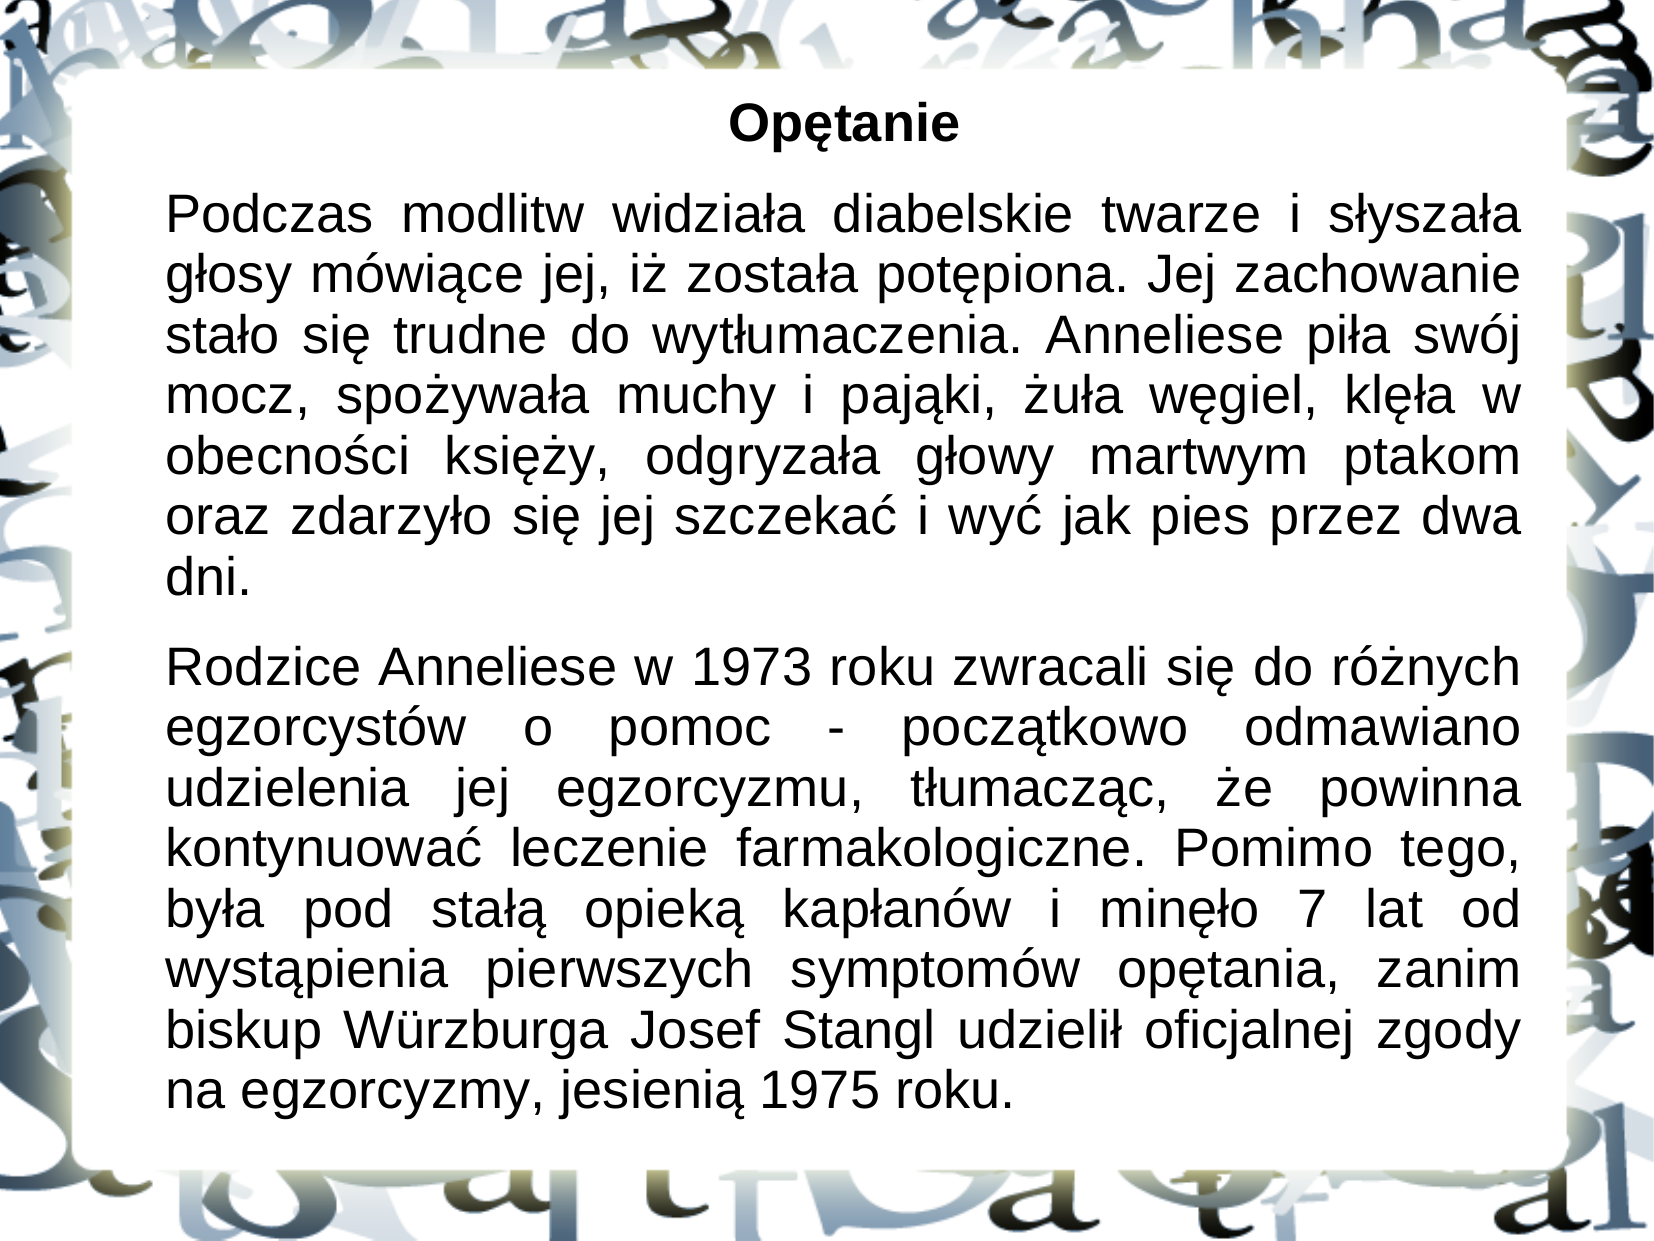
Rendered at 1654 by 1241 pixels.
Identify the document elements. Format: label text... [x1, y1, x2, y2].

list Opętanie Podczas modlitw widziała diabelskie twarze i słyszała głosy mówiące jej, iż została potępiona. Jej zachowanie stało się trudne do wytłumaczenia. Anneliese piła swój mocz, spożywała muchy i pająki, żuła węgiel, klęła w obecności księży, odgryzała głowy martwym ptakom oraz zdarzyło się jej szczekać i wyć jak pies przez dwa dni. Rodzice Anneliese w 1973 roku zwracali się do różnych egzorcystów o pomoc - początkowo odmawiano udzielenia jej egzorcyzmu, tłumacząc, że powinna kontynuować leczenie farmakologiczne. Pomimo tego, była pod stałą opieką kapłanów i minęło 7 lat od wystąpienia pierwszych symptomów opętania, zanim biskup Würzburga Josef Stangl udzielił oficjalnej zgody na egzorcyzmy, jesienią 1975 roku. [94, 92, 1524, 1123]
picture [0, 0, 1654, 1241]
